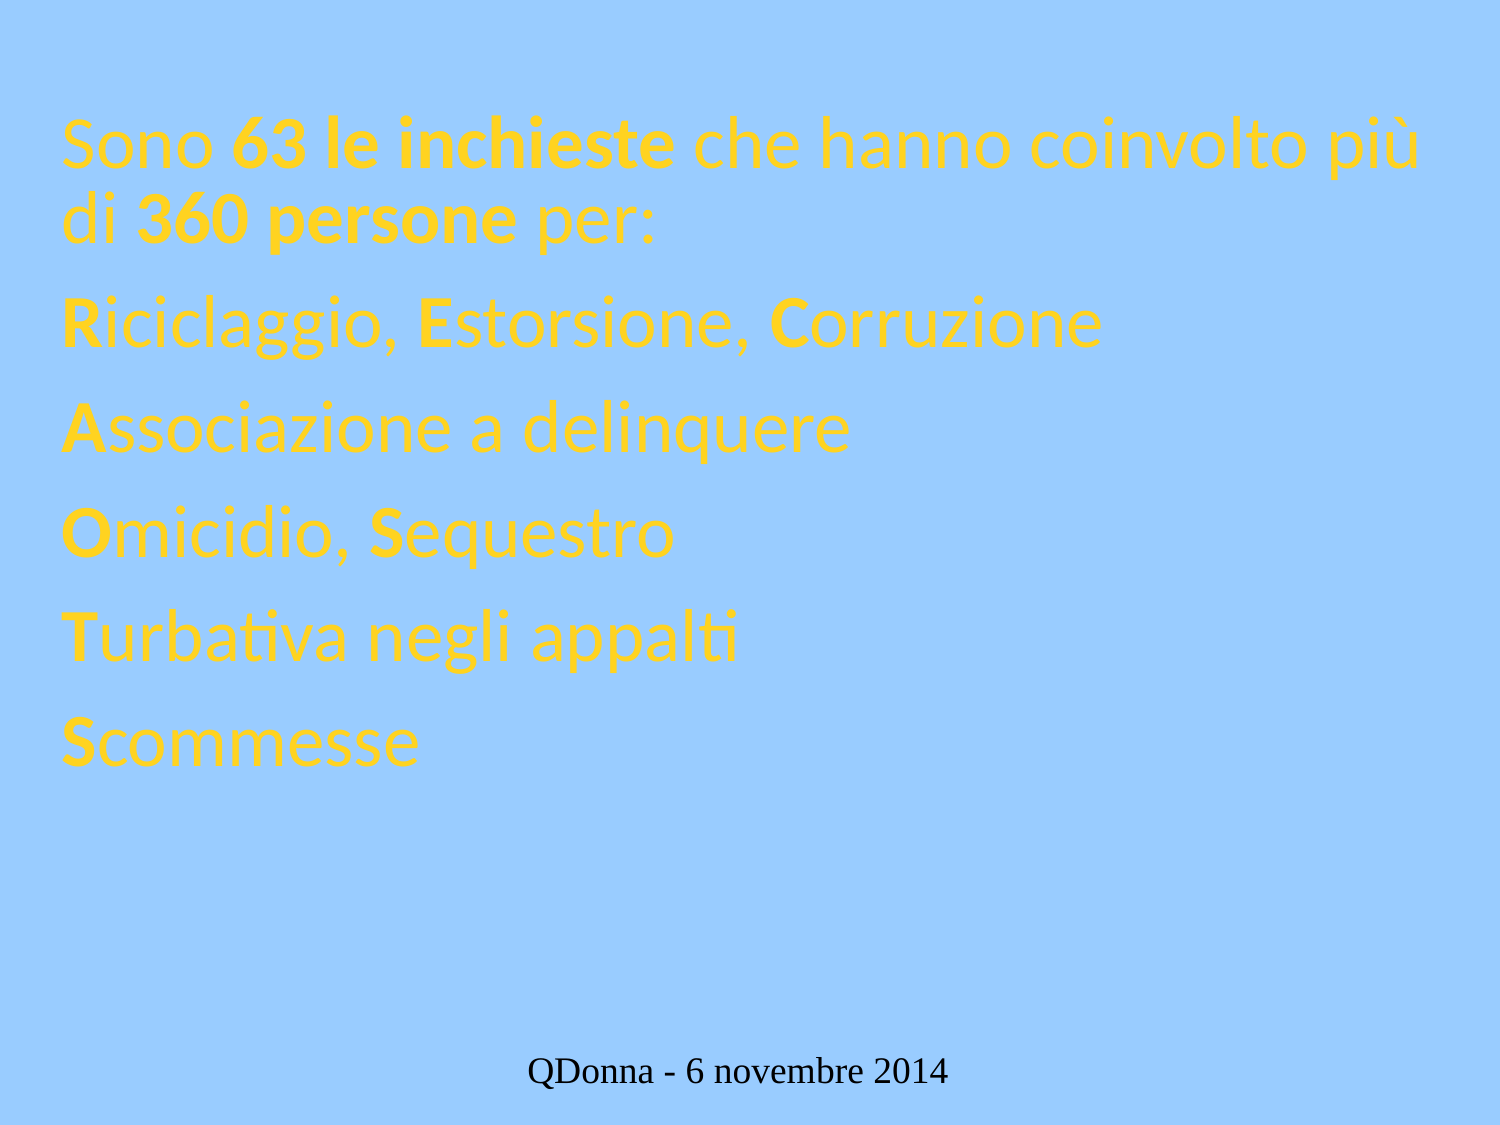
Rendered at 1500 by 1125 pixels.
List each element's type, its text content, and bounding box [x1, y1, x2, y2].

list Sono 63 le inchieste che hanno coinvolto più di 360 persone per: Riciclaggio, Estorsione, Corruzione Associazione a delinquere Omicidio, Sequestro Turbativa negli appalti Scommesse [46, 0, 1454, 1079]
